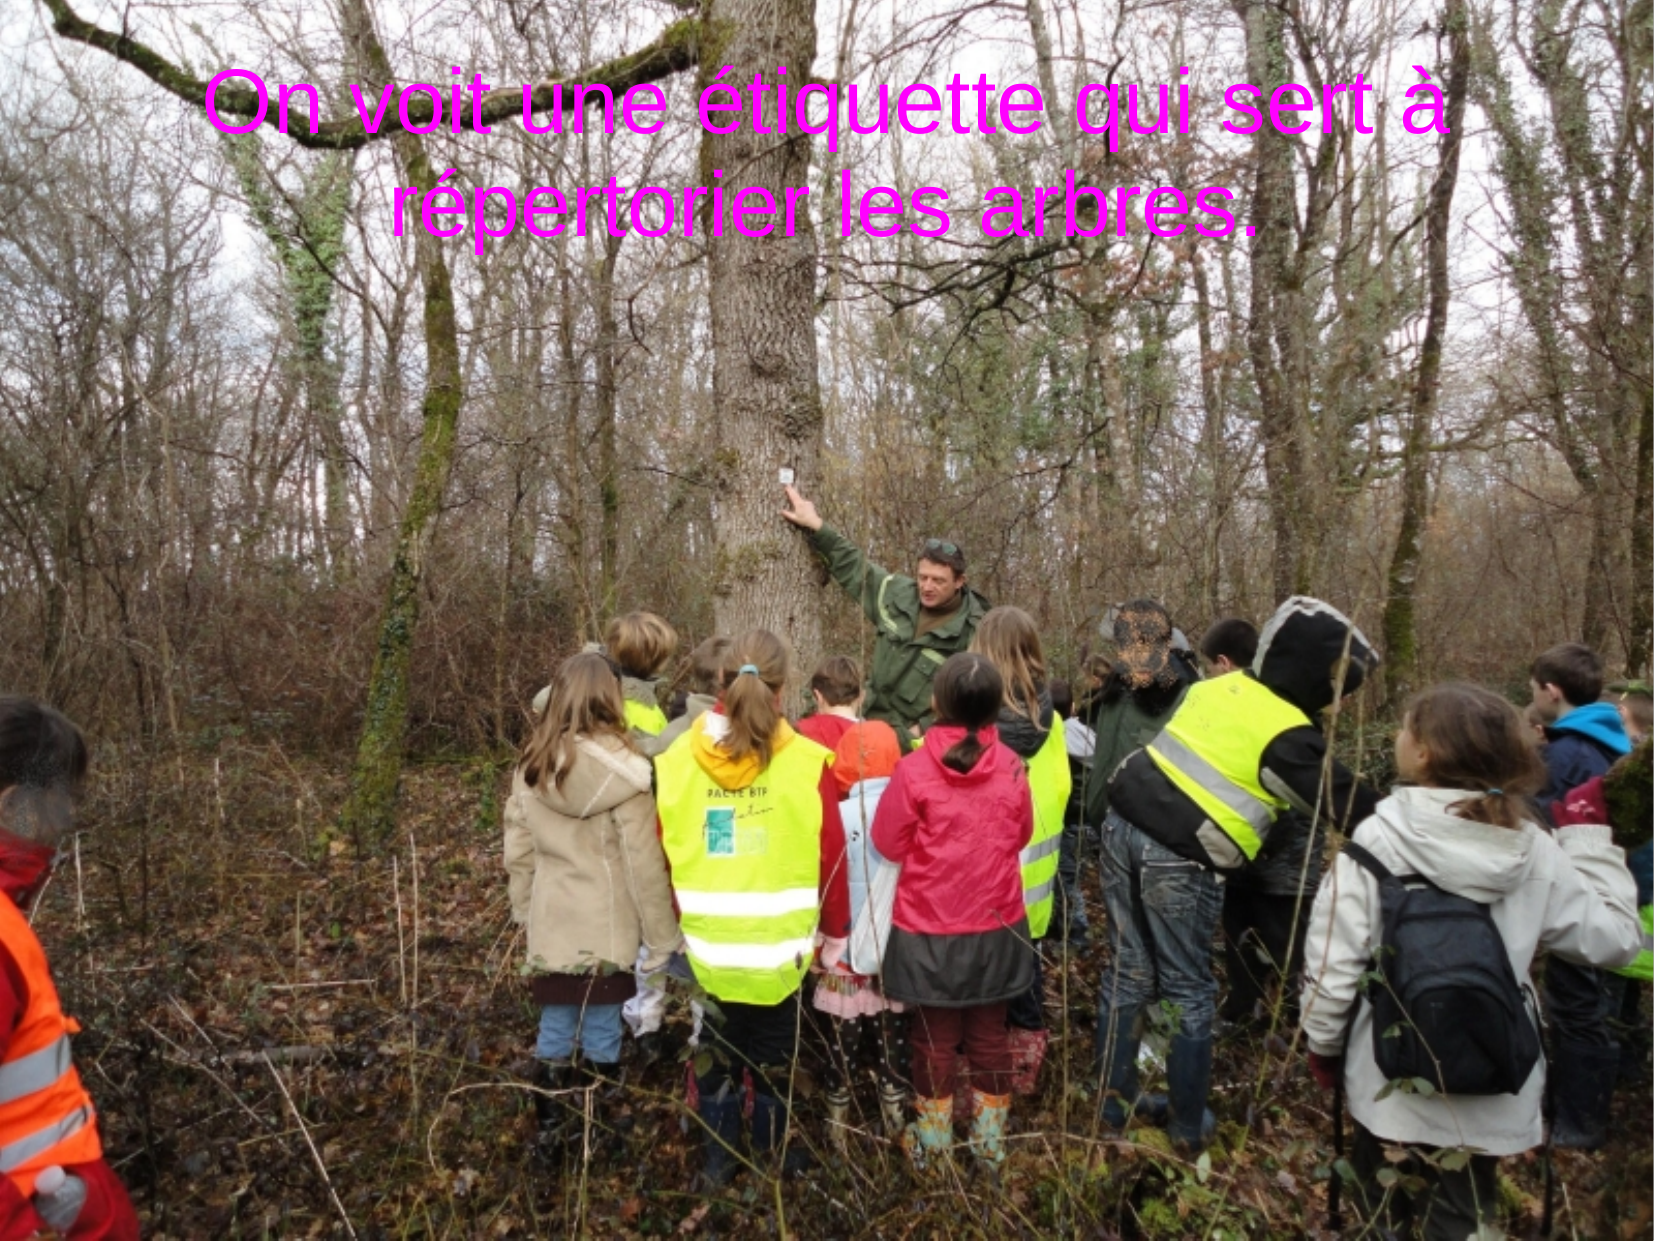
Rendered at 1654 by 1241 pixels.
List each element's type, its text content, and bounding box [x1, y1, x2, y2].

title On voit une étiquette qui sert à répertorier les arbres. [82, 49, 1571, 257]
picture [0, 0, 1654, 1241]
